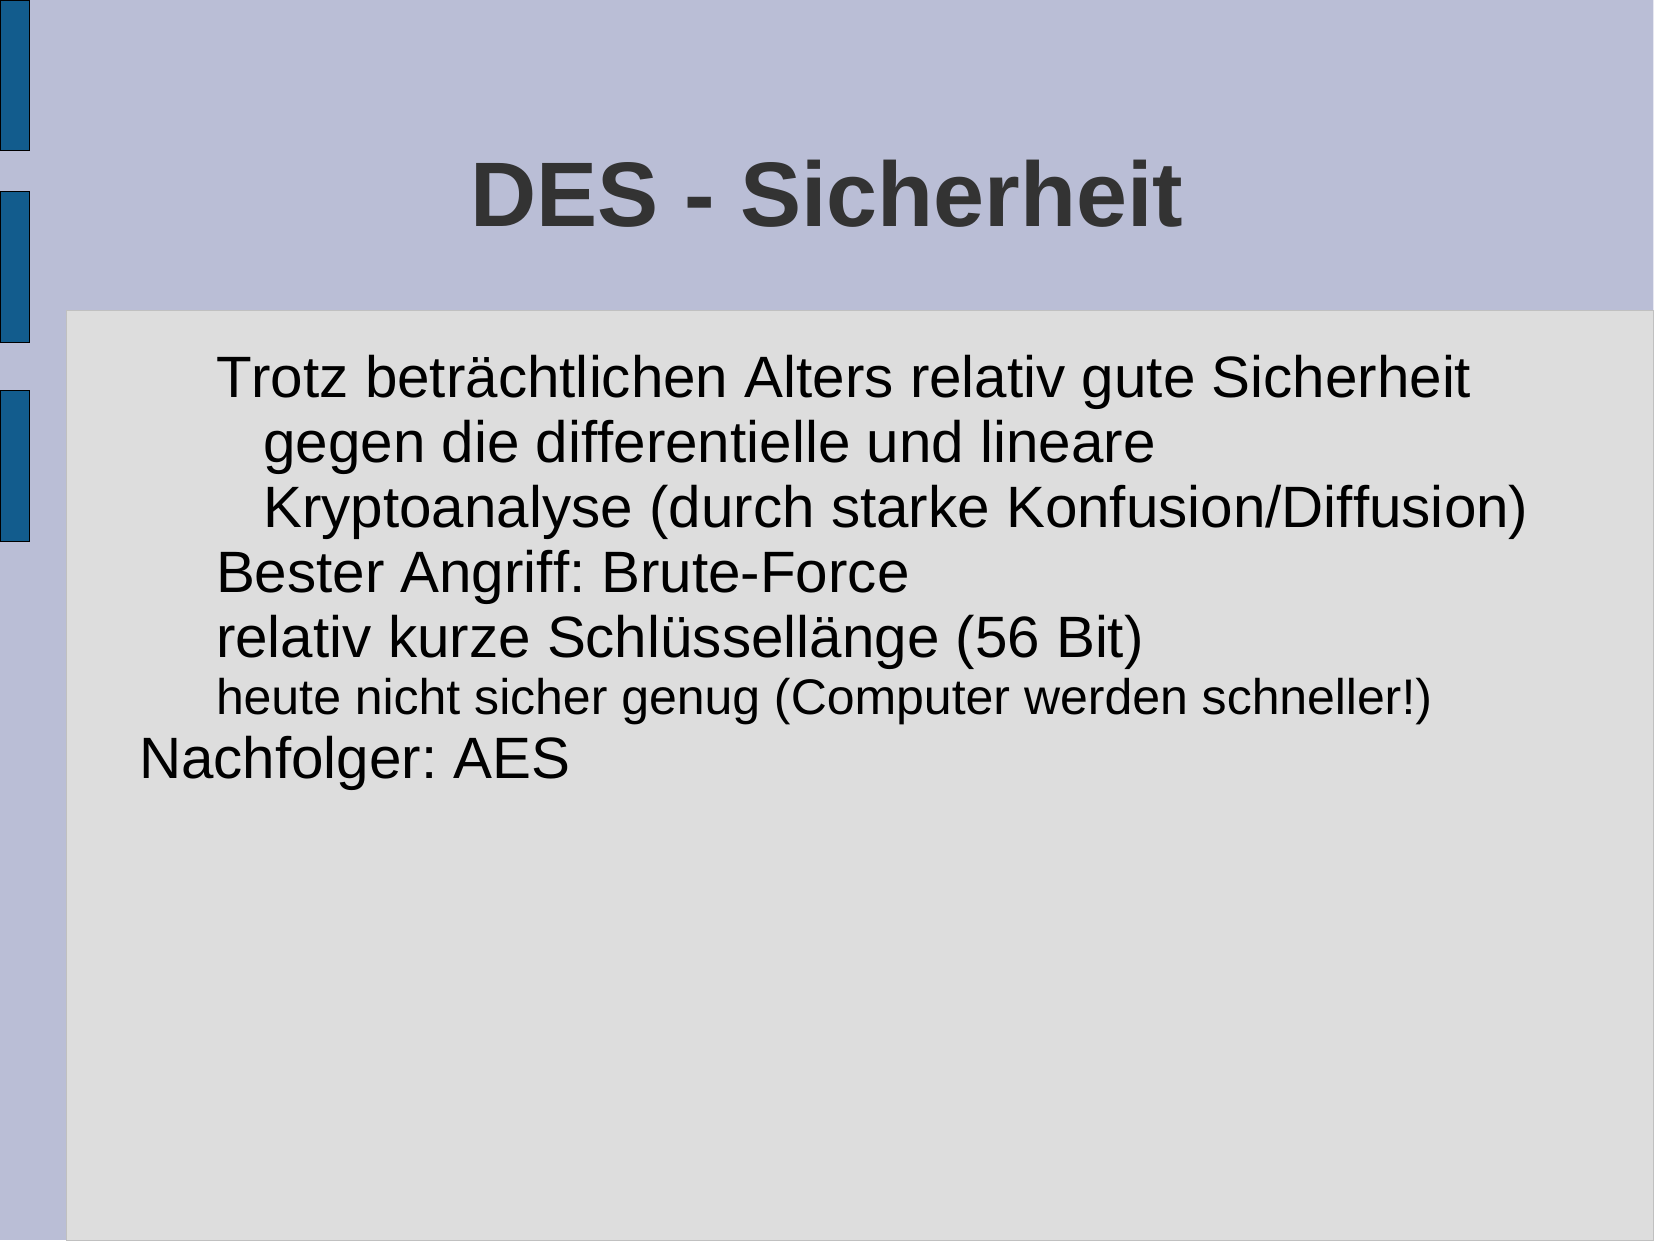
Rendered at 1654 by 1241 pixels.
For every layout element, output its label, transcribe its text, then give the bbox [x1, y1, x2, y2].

list Trotz beträchtlichen Alters relativ gute Sicherheit gegen die differentielle und lineare Kryptoanalyse (durch starke Konfusion/Diffusion) Bester Angriff: Brute-Force relativ kurze Schlüssellänge (56 Bit) heute nicht sicher genug (Computer werden schneller!) Nachfolger: AES [121, 344, 1534, 1127]
title DES - Sicherheit [121, 91, 1534, 299]
